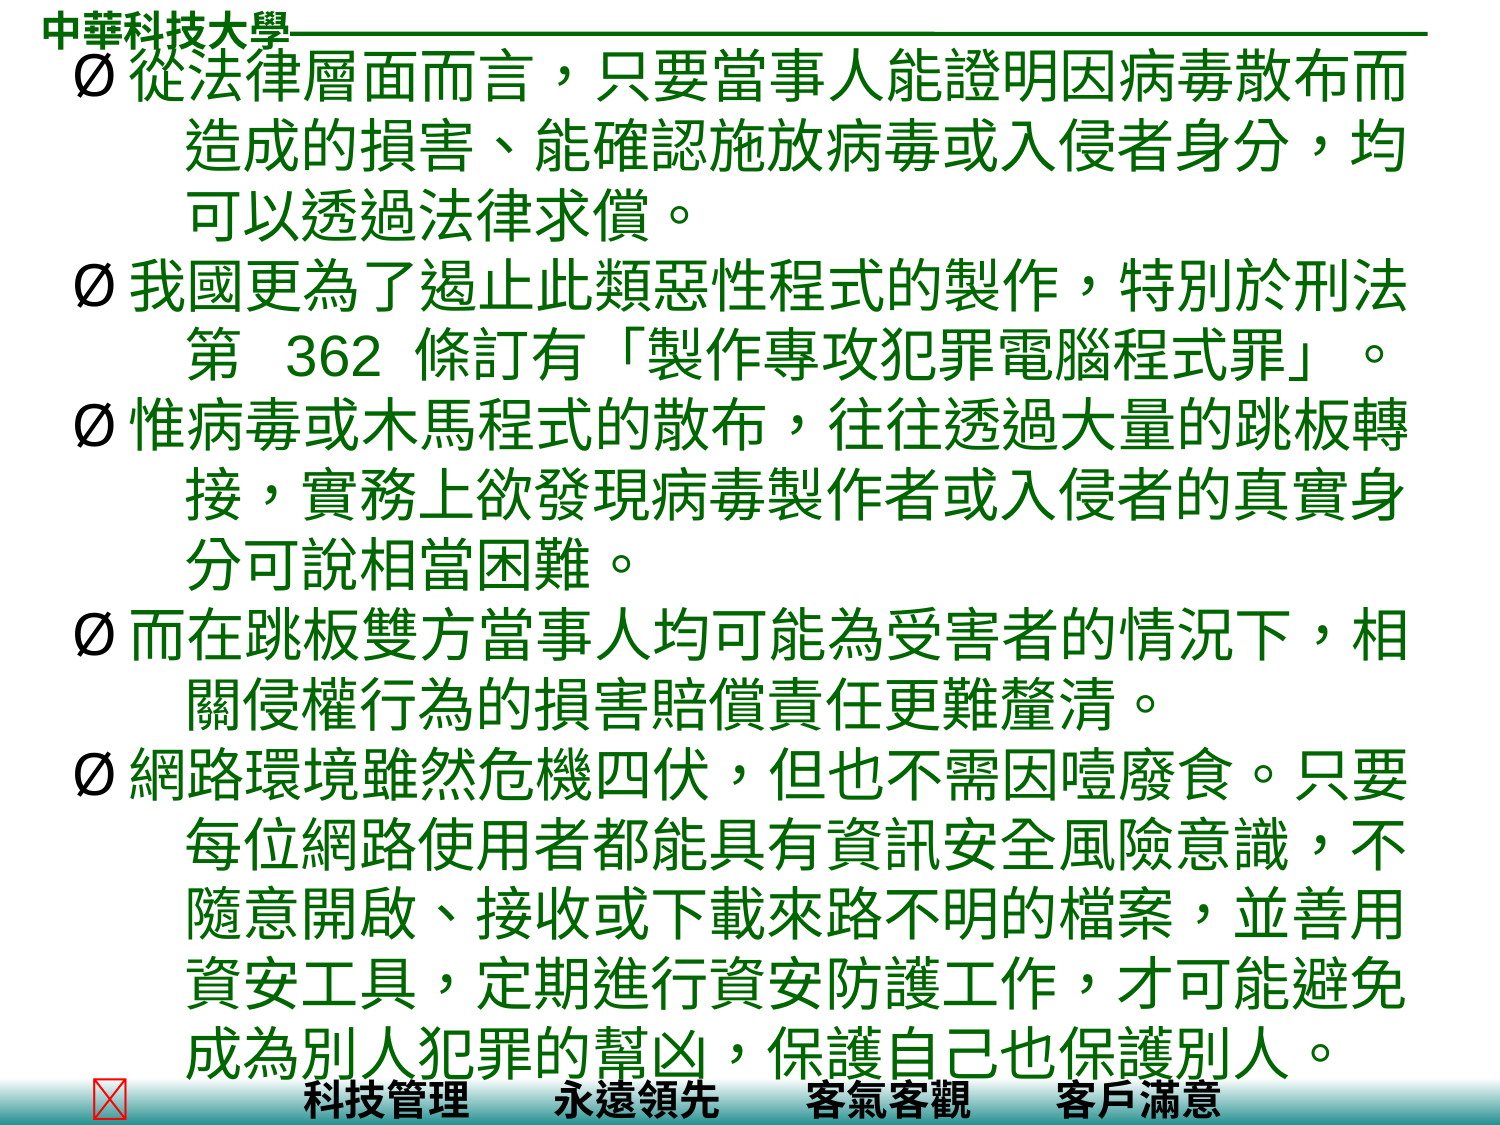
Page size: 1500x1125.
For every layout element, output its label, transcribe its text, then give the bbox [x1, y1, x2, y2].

list 從法律層面而言，只要當事人能證明因病毒散布而造成的損害、能確認施放病毒或入侵者身分，均可以透過法律求償。 我國更為了遏止此類惡性程式的製作，特別於刑法第 362 條訂有「製作專攻犯罪電腦程式罪」。 惟病毒或木馬程式的散布，往往透過大量的跳板轉接，實務上欲發現病毒製作者或入侵者的真實身分可說相當困難。 而在跳板雙方當事人均可能為受害者的情況下，相關侵權行為的損害賠償責任更難釐清。 網路環境雖然危機四伏，但也不需因噎廢食。只要每位網路使用者都能具有資訊安全風險意識，不隨意開啟、接收或下載來路不明的檔案，並善用資安工具，定期進行資安防護工作，才可能避免成為別人犯罪的幫凶，保護自己也保護別人。 [56, 31, 1445, 1107]
